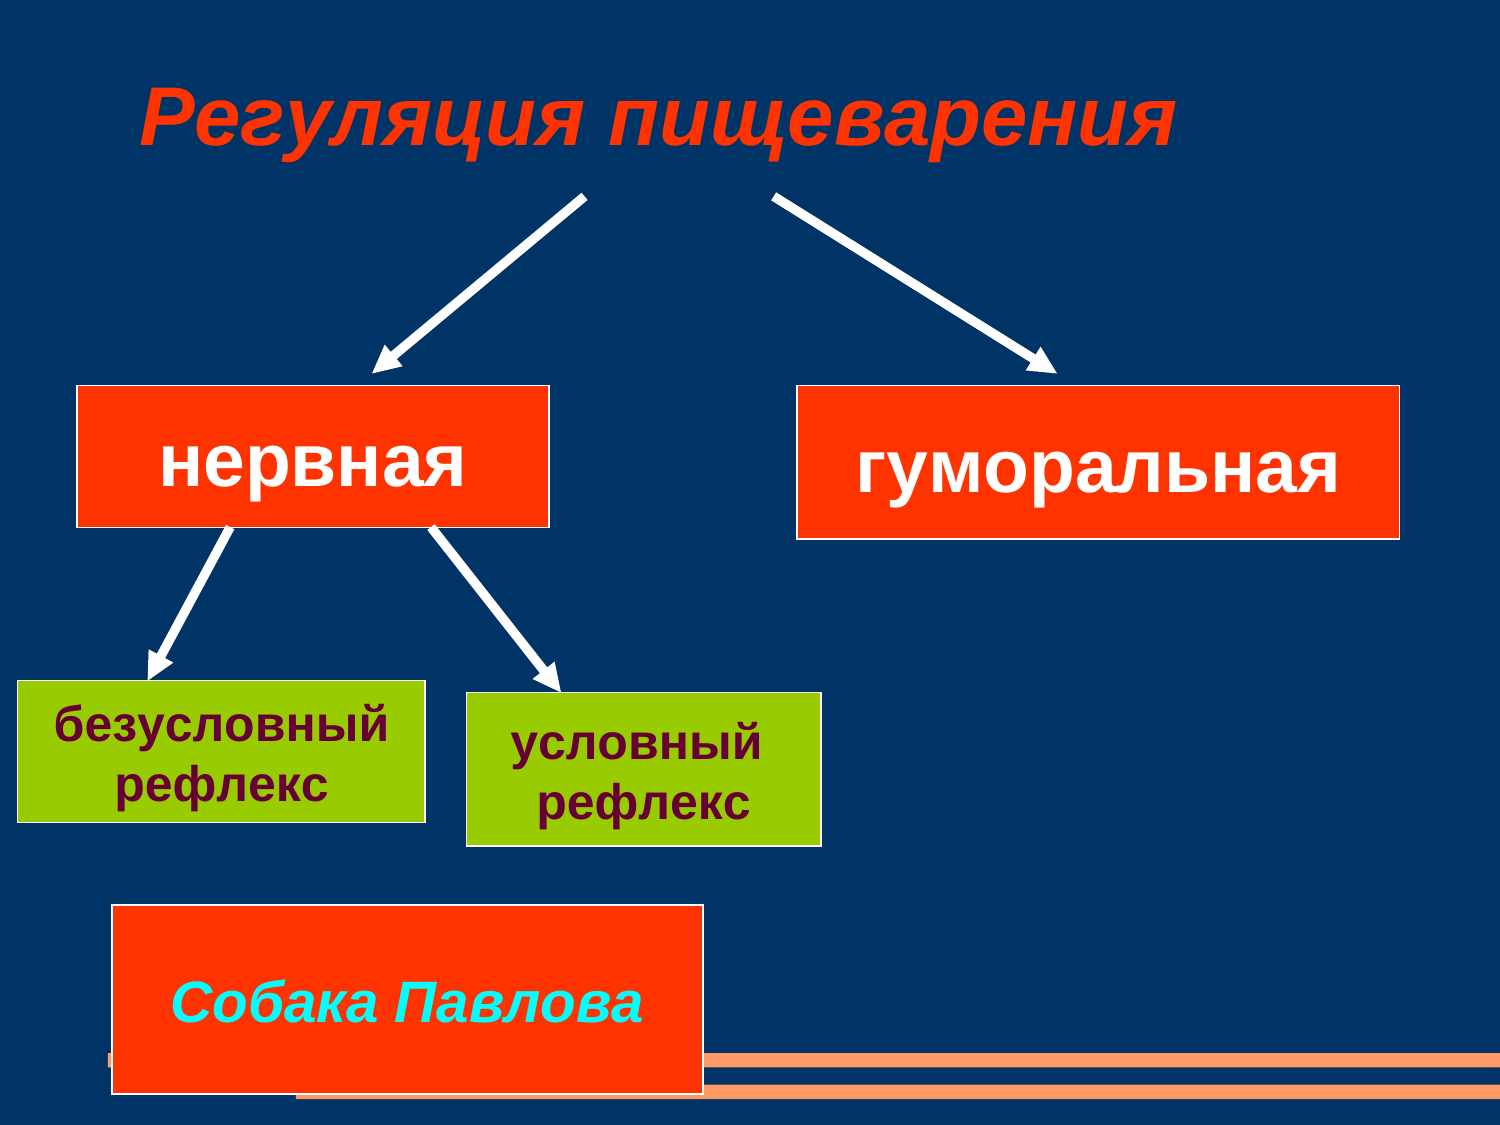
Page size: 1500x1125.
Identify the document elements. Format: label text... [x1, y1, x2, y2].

text_box гуморальная [797, 385, 1400, 540]
text_box нервная [76, 385, 550, 528]
text_box безусловный рефлекс [17, 680, 426, 823]
text_box условный рефлекс [466, 692, 821, 847]
title Регуляция пищеварения [124, 40, 1436, 185]
text_box Собака Павлова [112, 904, 703, 1094]
